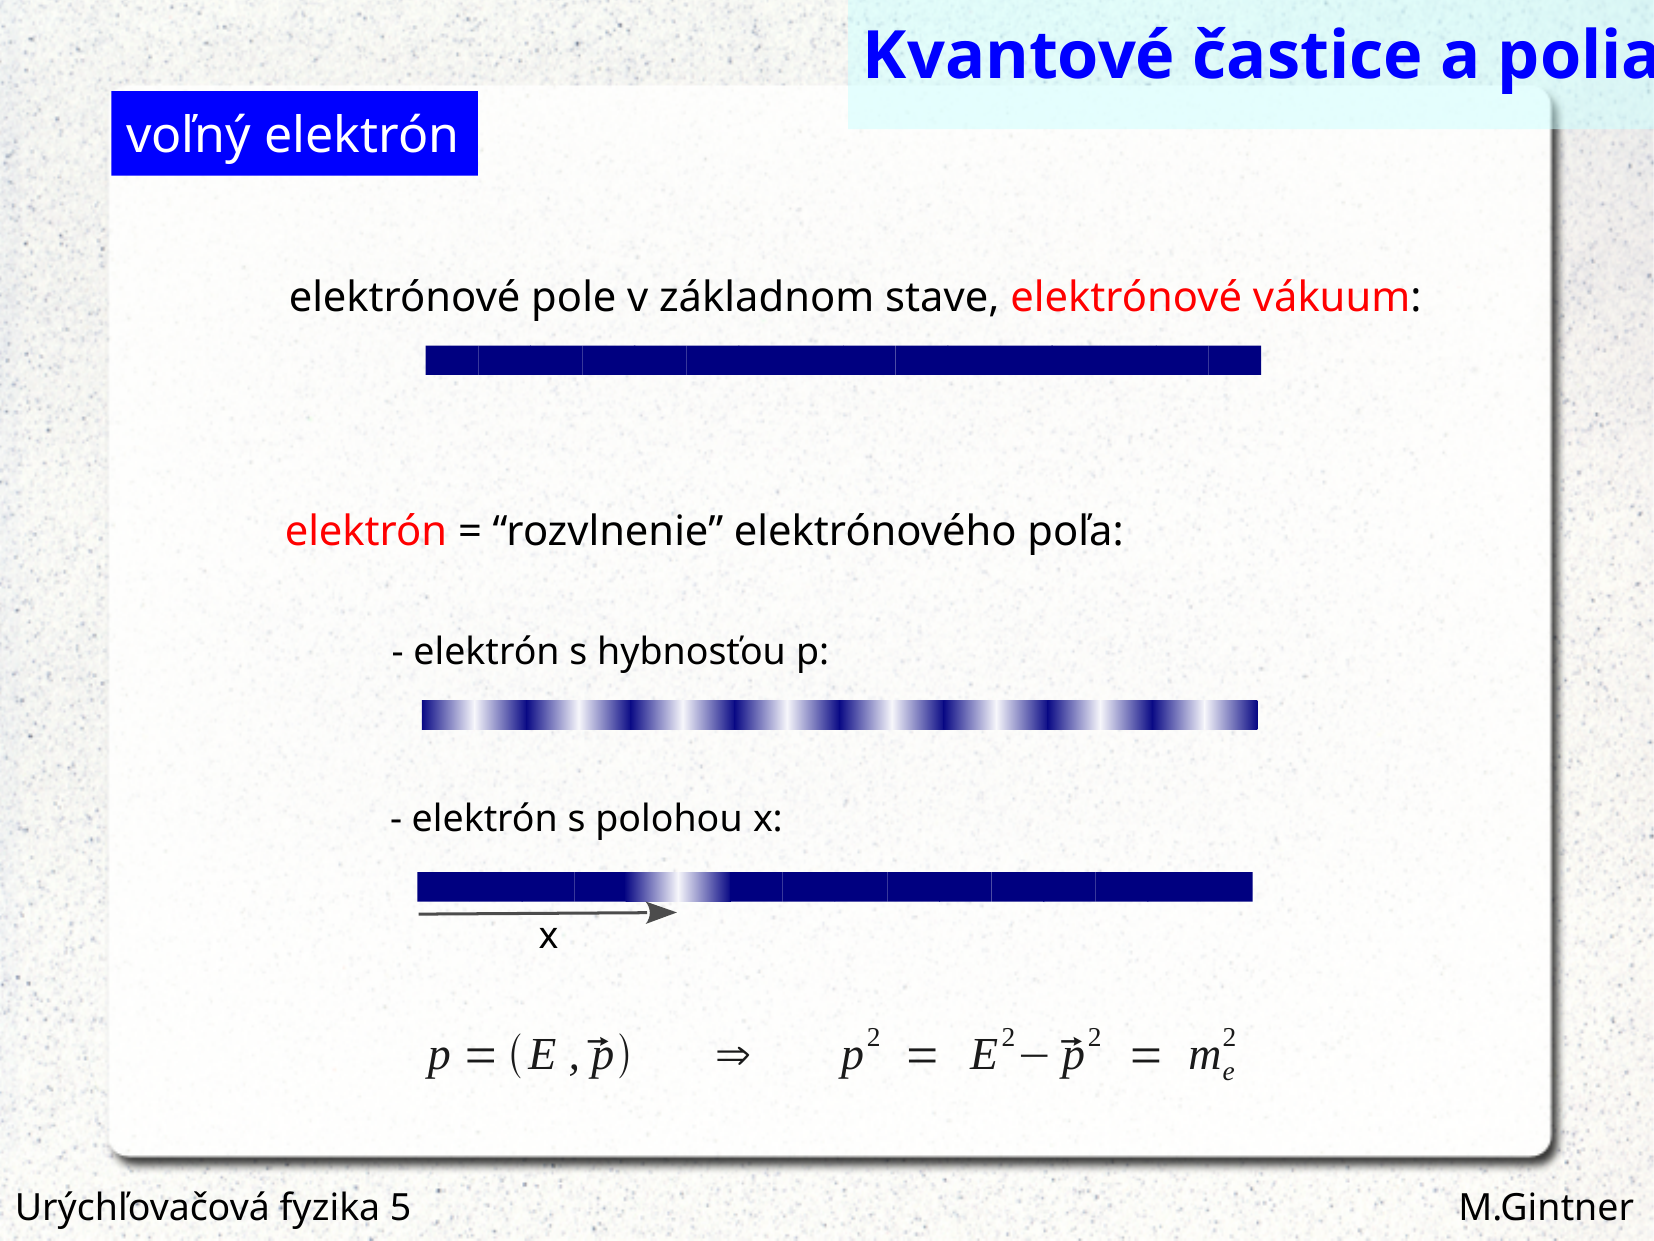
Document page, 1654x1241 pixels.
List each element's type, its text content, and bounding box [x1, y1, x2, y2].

text_box x [523, 901, 576, 969]
picture [0, 0, 1654, 1241]
text_box M.Gintner [1443, 1173, 1654, 1241]
text_box - elektrón s polohou x: [375, 784, 795, 852]
text_box [421, 700, 1258, 730]
text_box voľný elektrón [111, 91, 478, 176]
text_box [417, 872, 1253, 902]
text_box Urýchľovačová fyzika 5 [0, 1173, 445, 1241]
text_box Kvantové častice a polia [848, 0, 1654, 130]
text_box elektrón = “rozvlnenie” elektrónového poľa: [270, 493, 1136, 567]
chart [407, 1023, 1249, 1088]
text_box [425, 345, 1262, 375]
text_box elektrónové pole v základnom stave, elektrónové vákuum: [273, 259, 1402, 333]
text_box - elektrón s hybnosťou p: [376, 617, 848, 685]
